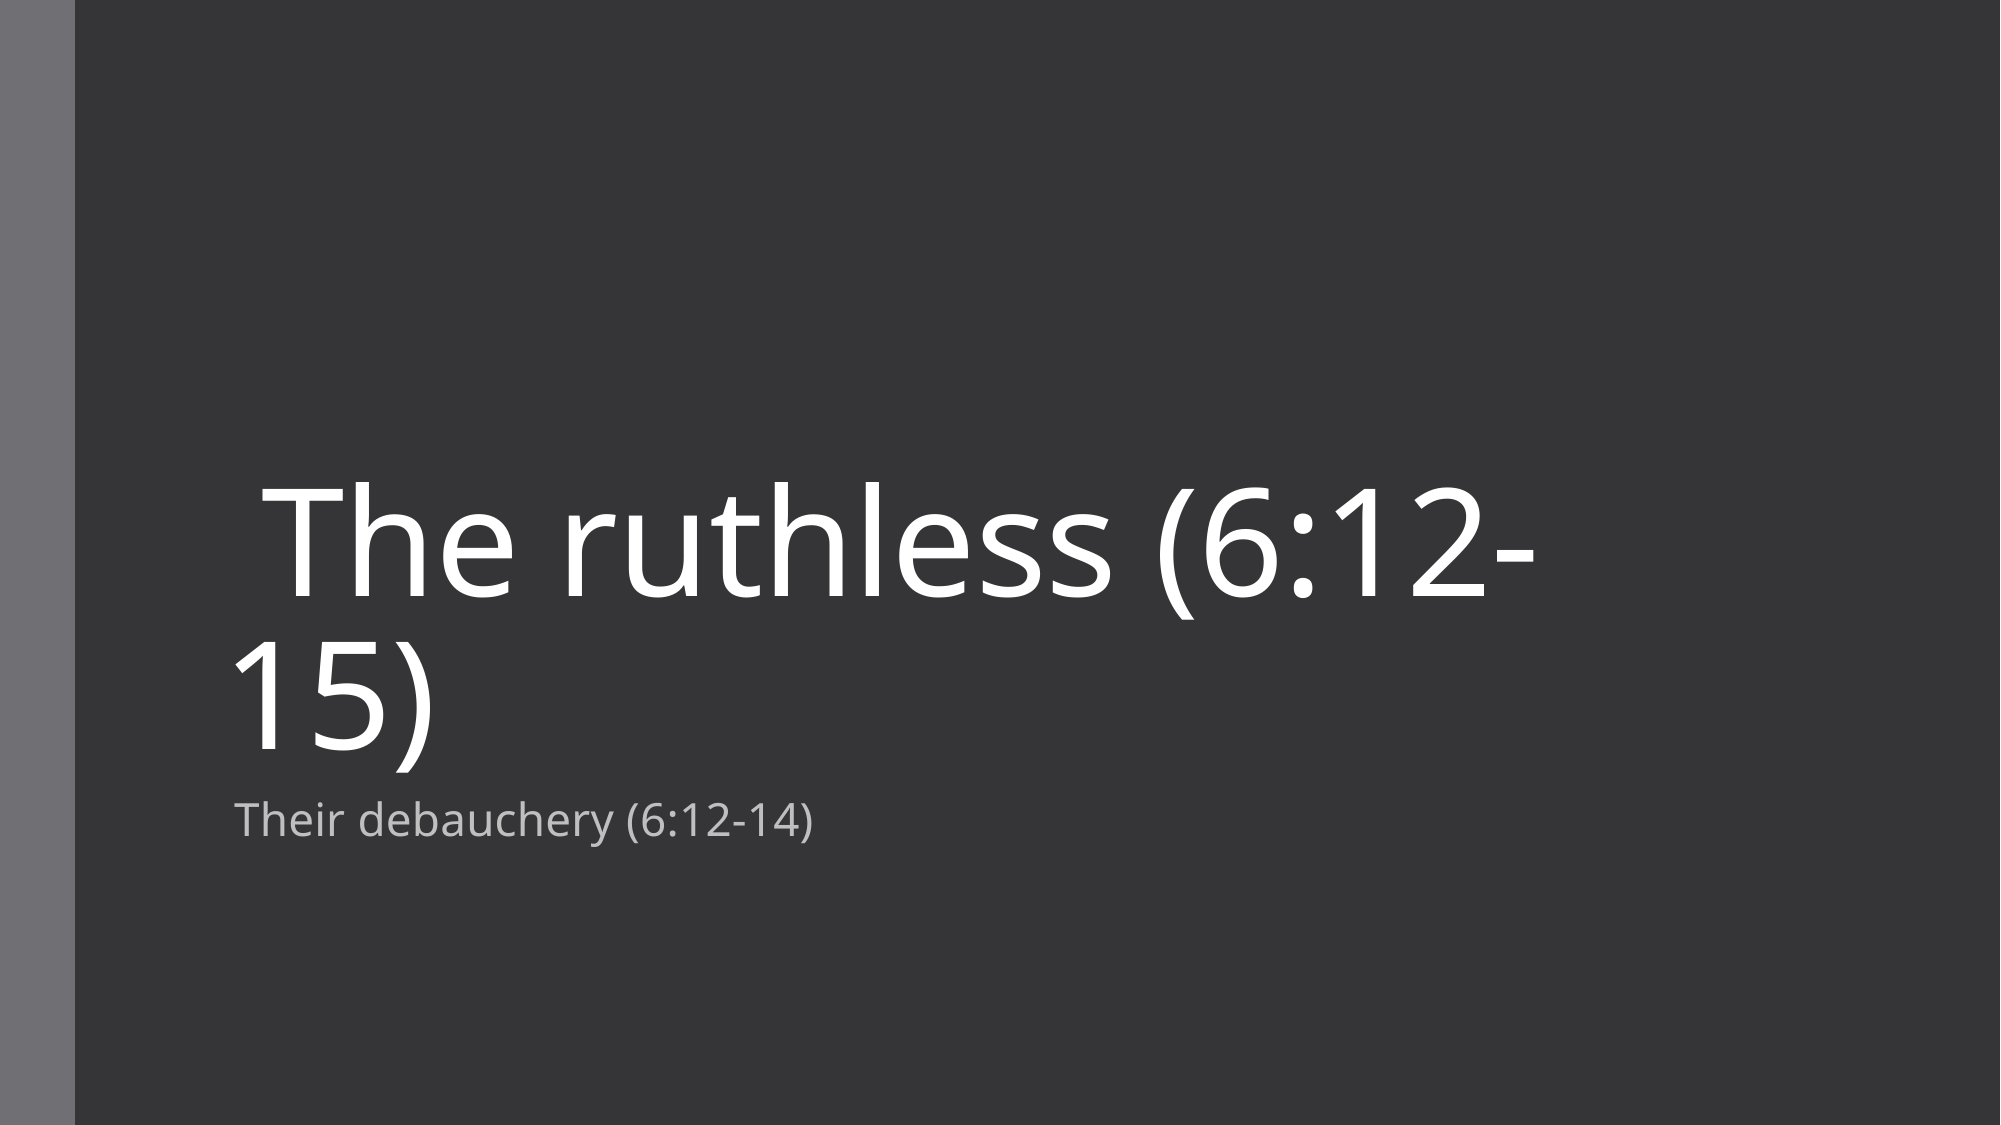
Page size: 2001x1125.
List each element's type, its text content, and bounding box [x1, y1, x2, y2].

title The ruthless (6:12-15) [206, 124, 1752, 787]
subtitle Their debauchery (6:12-14) [206, 787, 1752, 1066]
